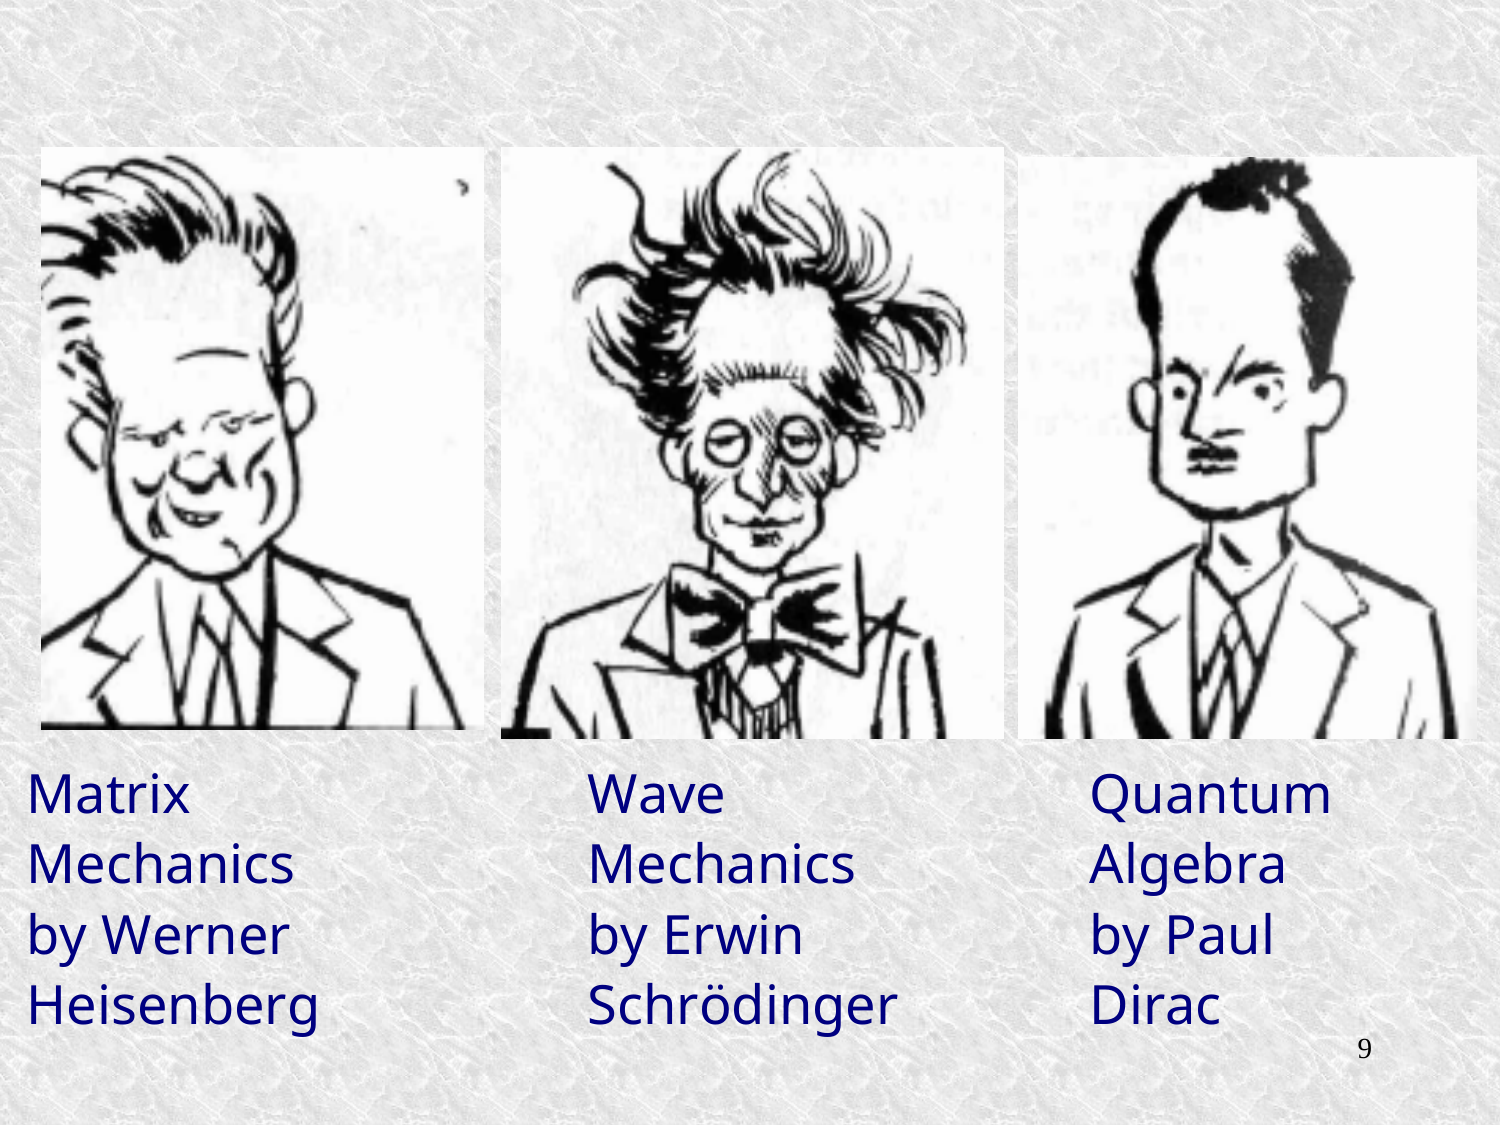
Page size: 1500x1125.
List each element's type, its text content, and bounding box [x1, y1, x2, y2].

text_box Wave Mechanics by Erwin Schrödinger [572, 750, 931, 1019]
text_box Quantum Algebra by Paul Dirac [1074, 750, 1376, 1019]
text_box Matrix Mechanics by Werner Heisenberg [11, 750, 348, 1019]
picture [0, 0, 1500, 1125]
